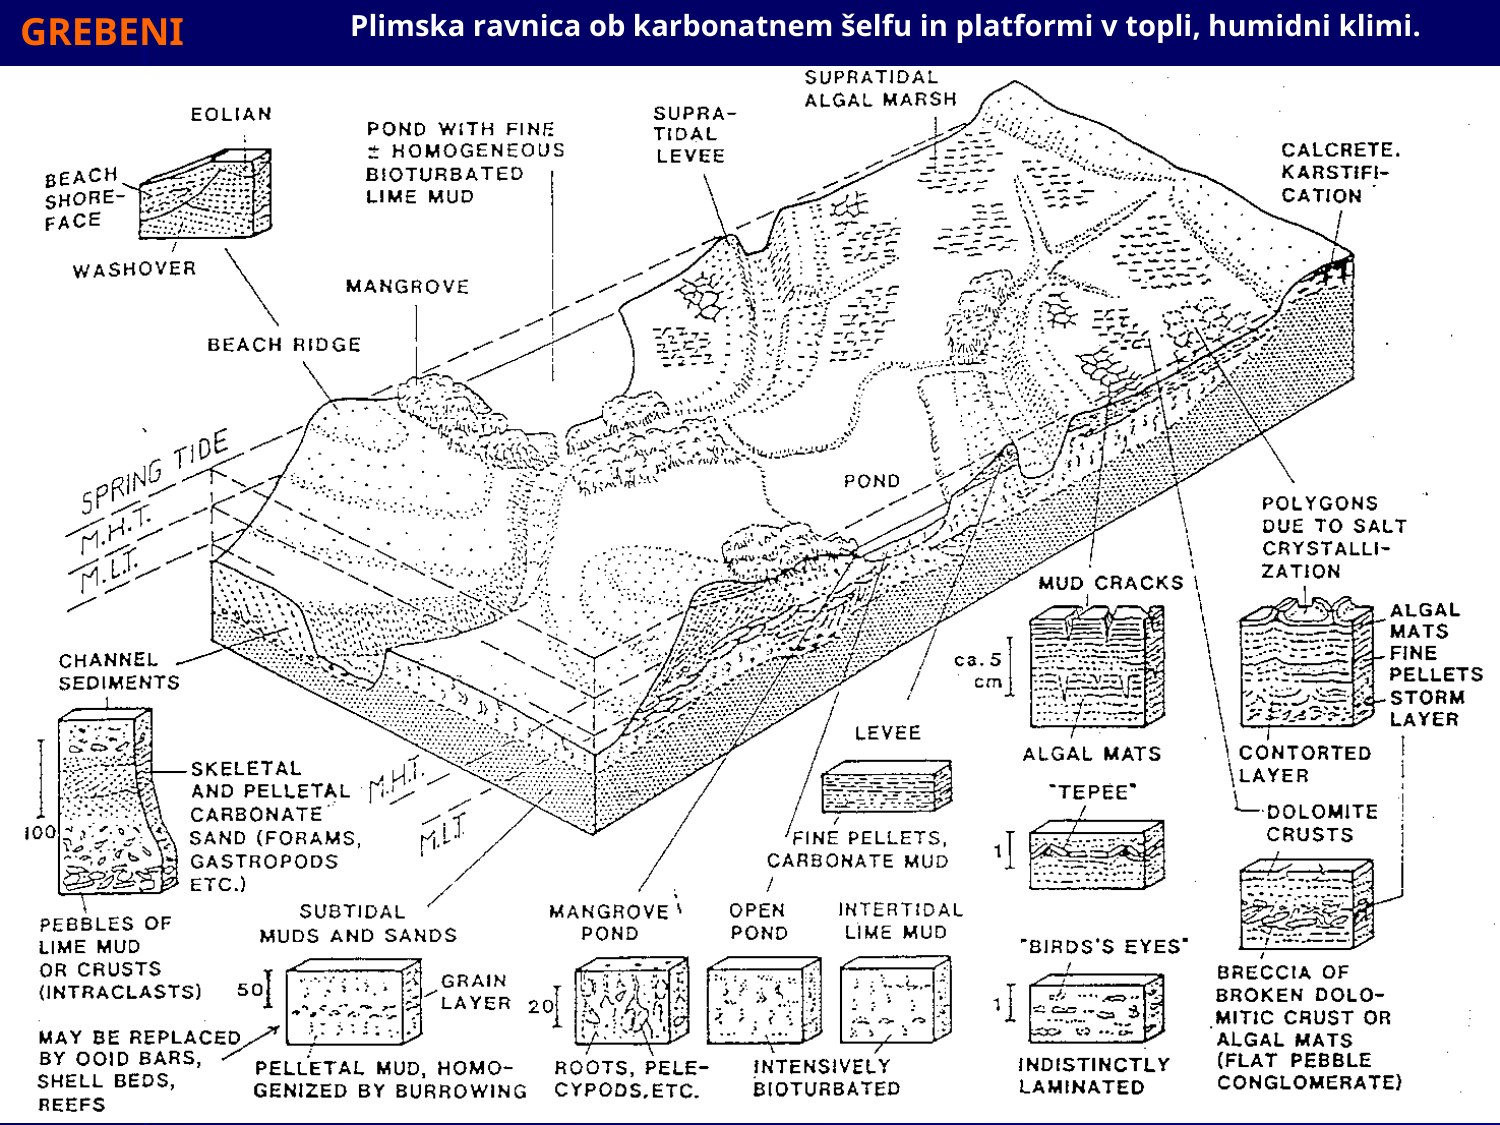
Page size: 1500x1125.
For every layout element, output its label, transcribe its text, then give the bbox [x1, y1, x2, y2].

picture [0, 66, 1500, 1123]
text_box GREBENI [5, 0, 200, 61]
text_box Plimska ravnica ob karbonatnem šelfu in platformi v topli, humidni klimi. [335, 0, 1437, 51]
